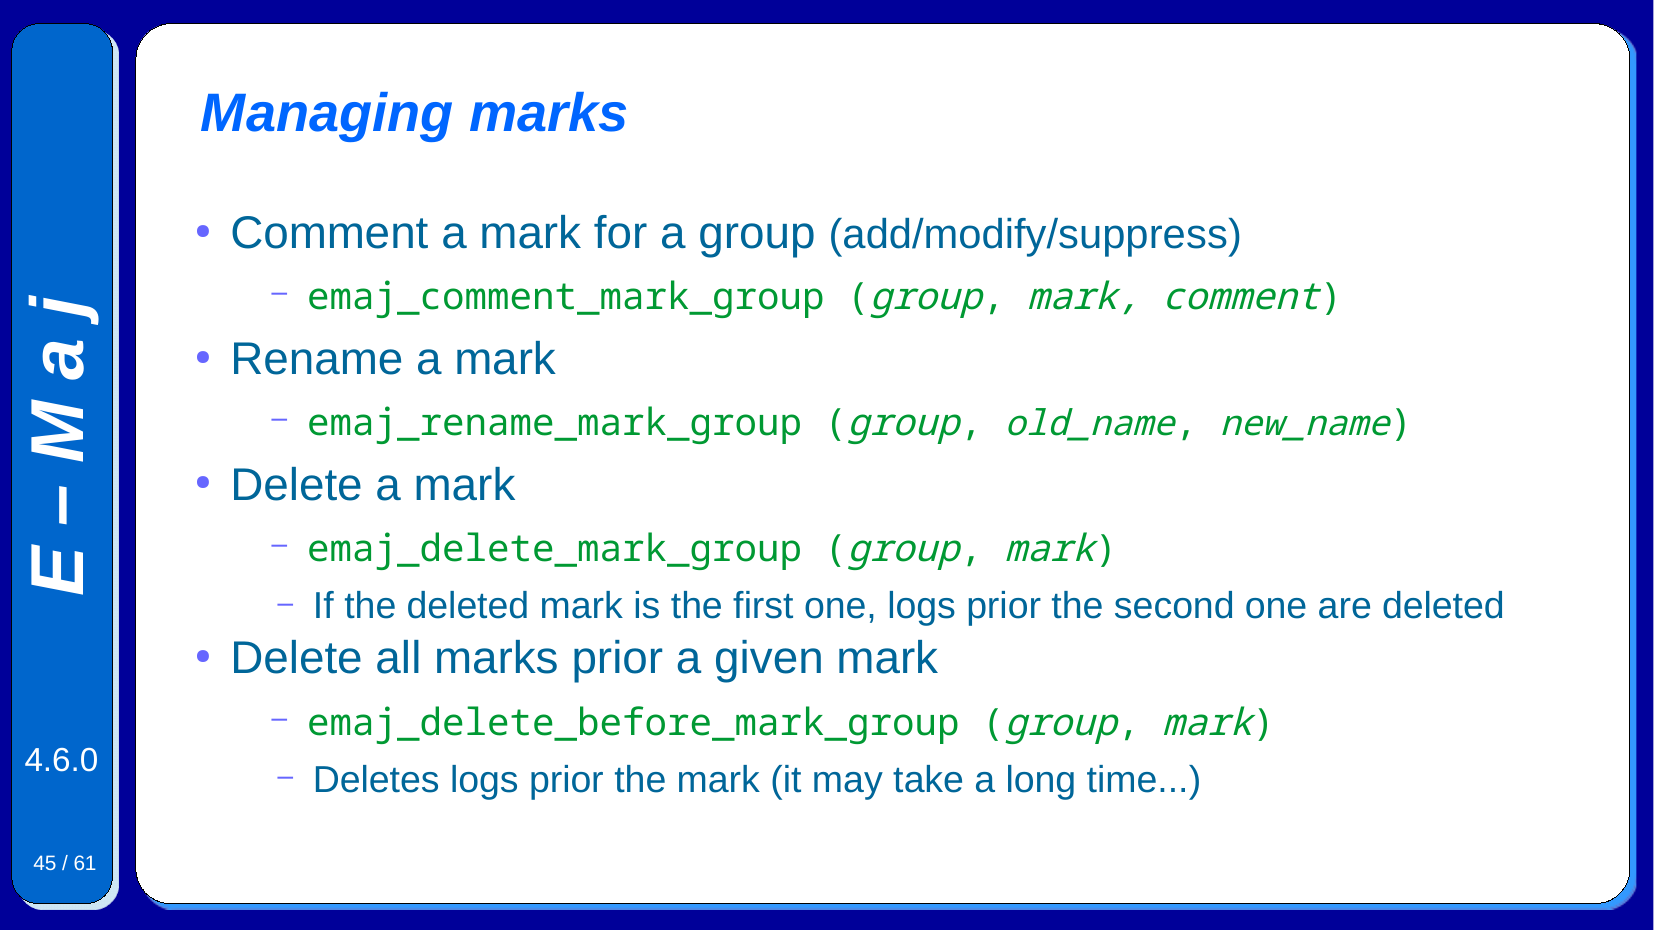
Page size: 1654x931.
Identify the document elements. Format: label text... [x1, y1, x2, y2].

title Managing marks [200, 34, 1575, 191]
list Comment a mark for a group (add/modify/suppress) emaj_comment_mark_group (group, mark, comment) Rename a mark emaj_rename_mark_group (group, old_name, new_name) Delete a mark emaj_delete_mark_group (group, mark) If the deleted mark is the first one, logs prior the second one are deleted Delete all marks prior a given mark emaj_delete_before_mark_group (group, mark) Deletes logs prior the mark (it may take a long time...) [177, 206, 1587, 827]
